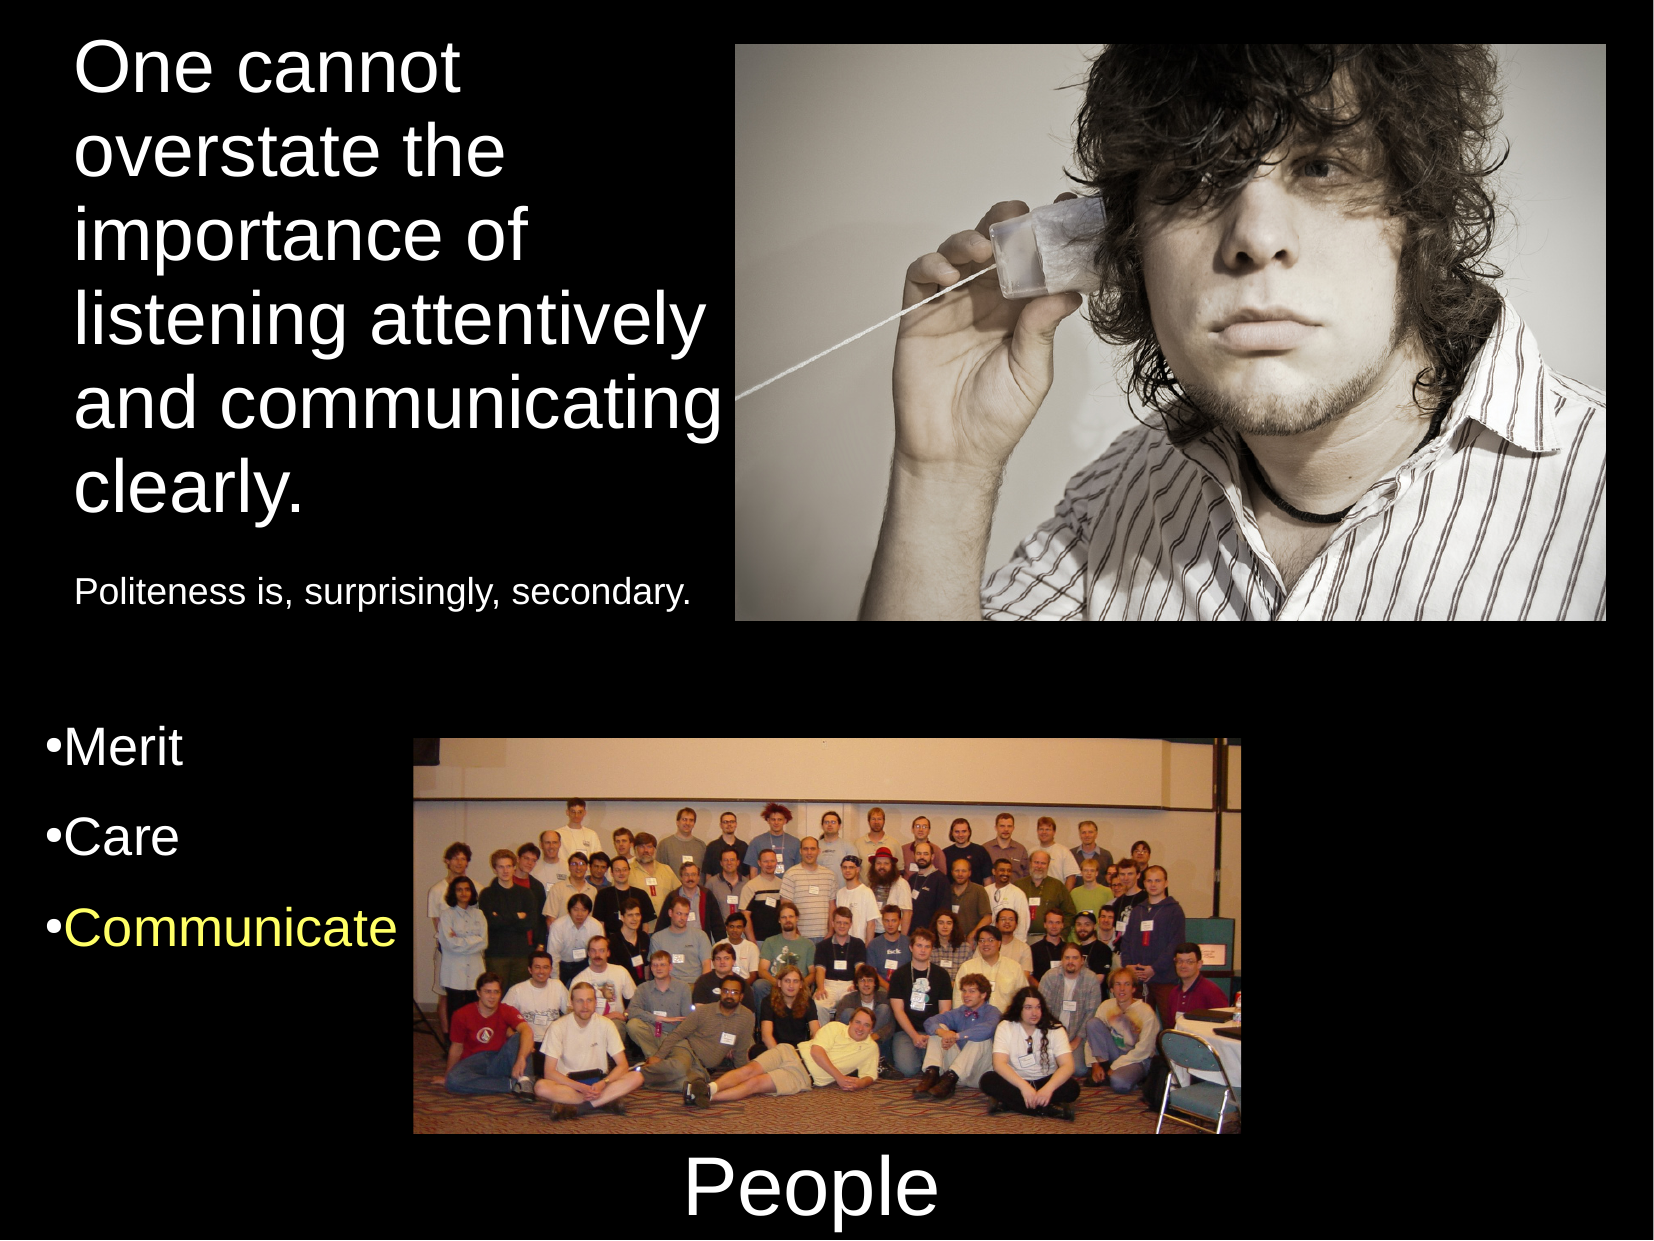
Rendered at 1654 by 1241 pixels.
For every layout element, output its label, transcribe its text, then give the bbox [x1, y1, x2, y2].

text_box People [667, 1132, 957, 1241]
text_box Politeness is, surprisingly, secondary. [59, 563, 707, 621]
picture [735, 44, 1606, 621]
text_box One cannot overstate the importance of listening attentively and communicating clearly. [59, 17, 768, 562]
picture [413, 738, 1242, 1134]
text_box Merit Care Communicate [29, 708, 415, 966]
